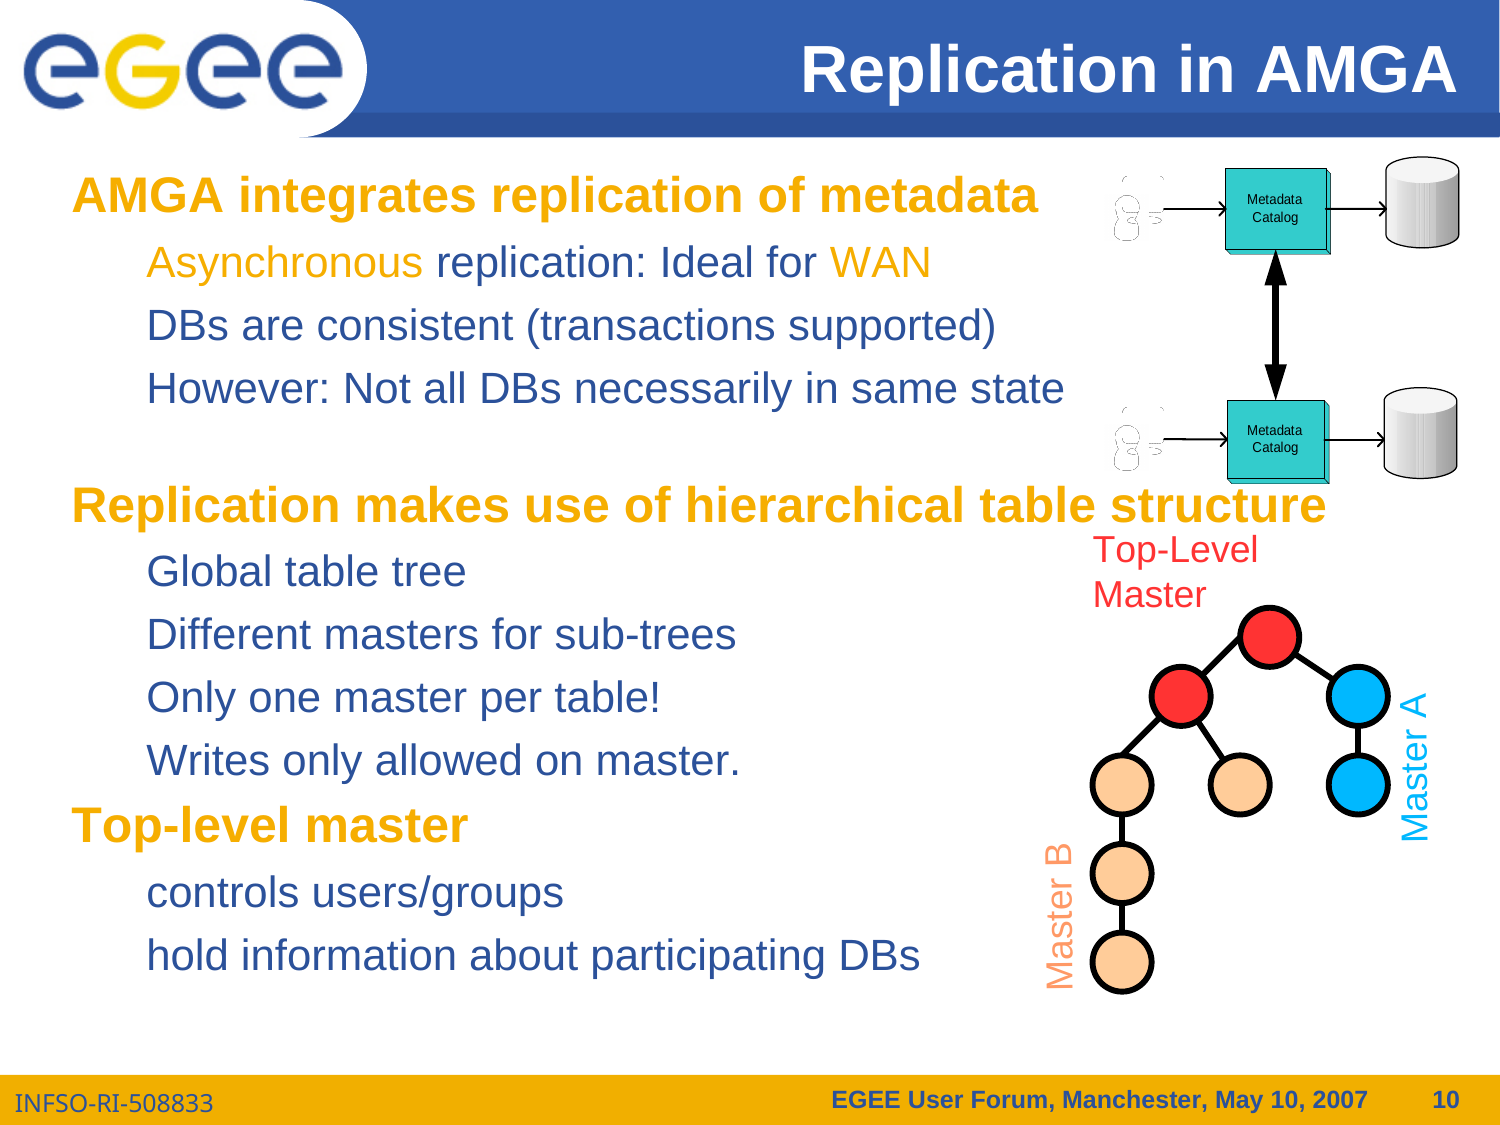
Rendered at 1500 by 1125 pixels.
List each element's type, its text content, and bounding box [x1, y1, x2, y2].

text_box [1092, 843, 1152, 904]
text_box [1328, 666, 1388, 726]
text_box [1092, 755, 1152, 815]
text_box Master A [1387, 607, 1433, 844]
text_box [1299, 755, 1444, 1051]
picture [18, 30, 349, 112]
text_box Master B [1032, 755, 1078, 993]
picture [1102, 154, 1463, 488]
text_box Top-Level Master [1092, 526, 1270, 613]
title Replication in AMGA [369, 10, 1475, 124]
text_box [1151, 666, 1211, 726]
text_box [1240, 607, 1300, 667]
list AMGA integrates replication of metadata Asynchronous replication: Ideal for WAN DBs are consistent (transactions supported) However: Not all DBs necessarily in same state Replication makes use of hierarchical table structure Global table tree Different masters for sub-trees Only one master per table! Writes only allowed on master. Top-level master controls users/groups hold information about participating DBs [56, 159, 1466, 1051]
text_box [1210, 755, 1270, 815]
text_box [1092, 932, 1152, 992]
